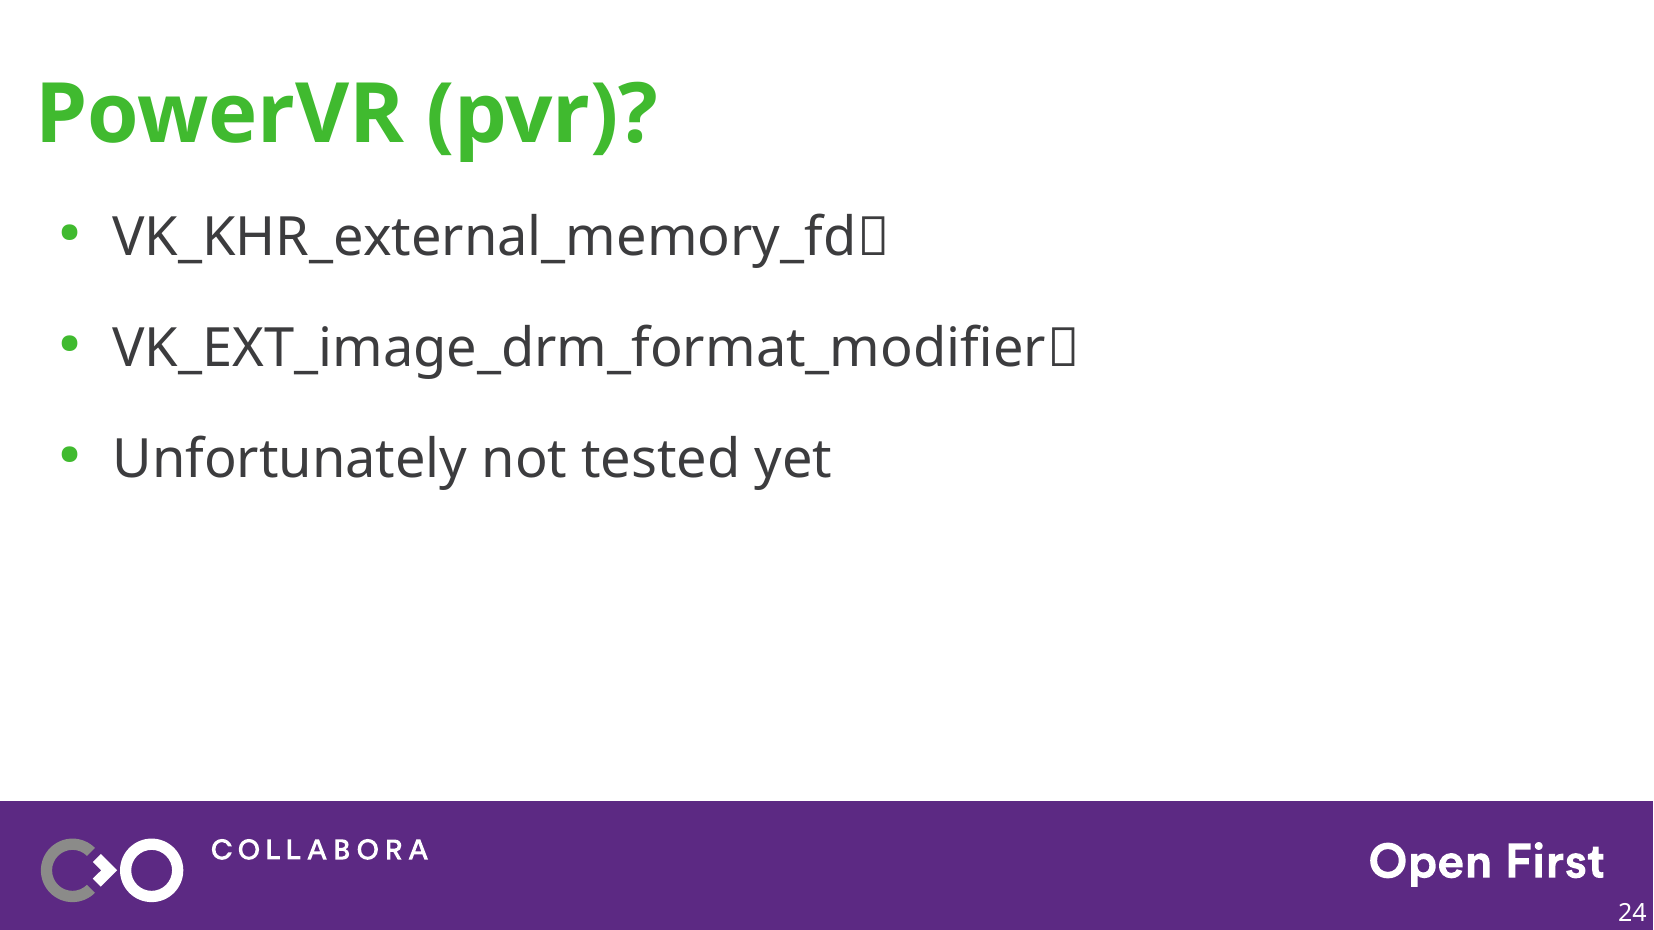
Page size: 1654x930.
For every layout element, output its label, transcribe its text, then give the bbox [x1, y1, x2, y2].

title PowerVR (pvr)? [35, 61, 1608, 159]
list VK_KHR_external_memory_fd✅ VK_EXT_image_drm_format_modifier❌ Unfortunately not tested yet [41, 160, 1613, 804]
